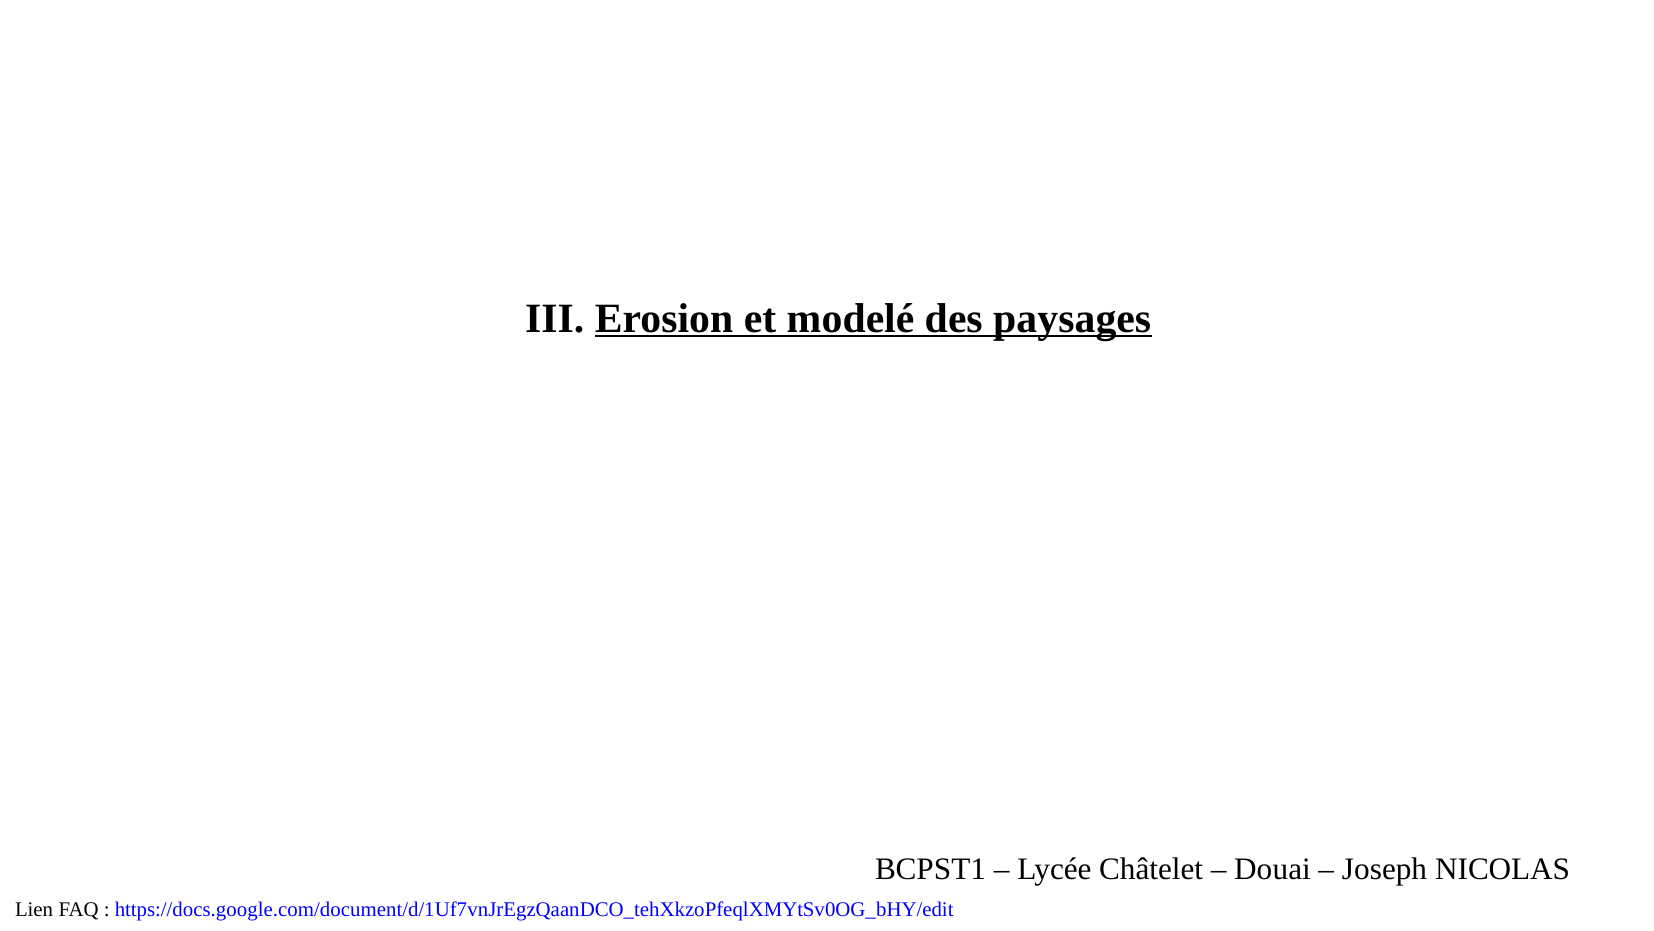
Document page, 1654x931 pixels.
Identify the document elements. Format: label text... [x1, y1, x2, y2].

text_box BCPST1 – Lycée Châtelet – Douai – Joseph NICOLAS [637, 832, 1571, 905]
text_box Lien FAQ : https://docs.google.com/document/d/1Uf7vnJrEgzQaanDCO_tehXkzoPfeqlXMYtSv0OG_bHY/edit [0, 897, 993, 931]
text_box III. Erosion et modelé des paysages [94, 295, 1583, 378]
